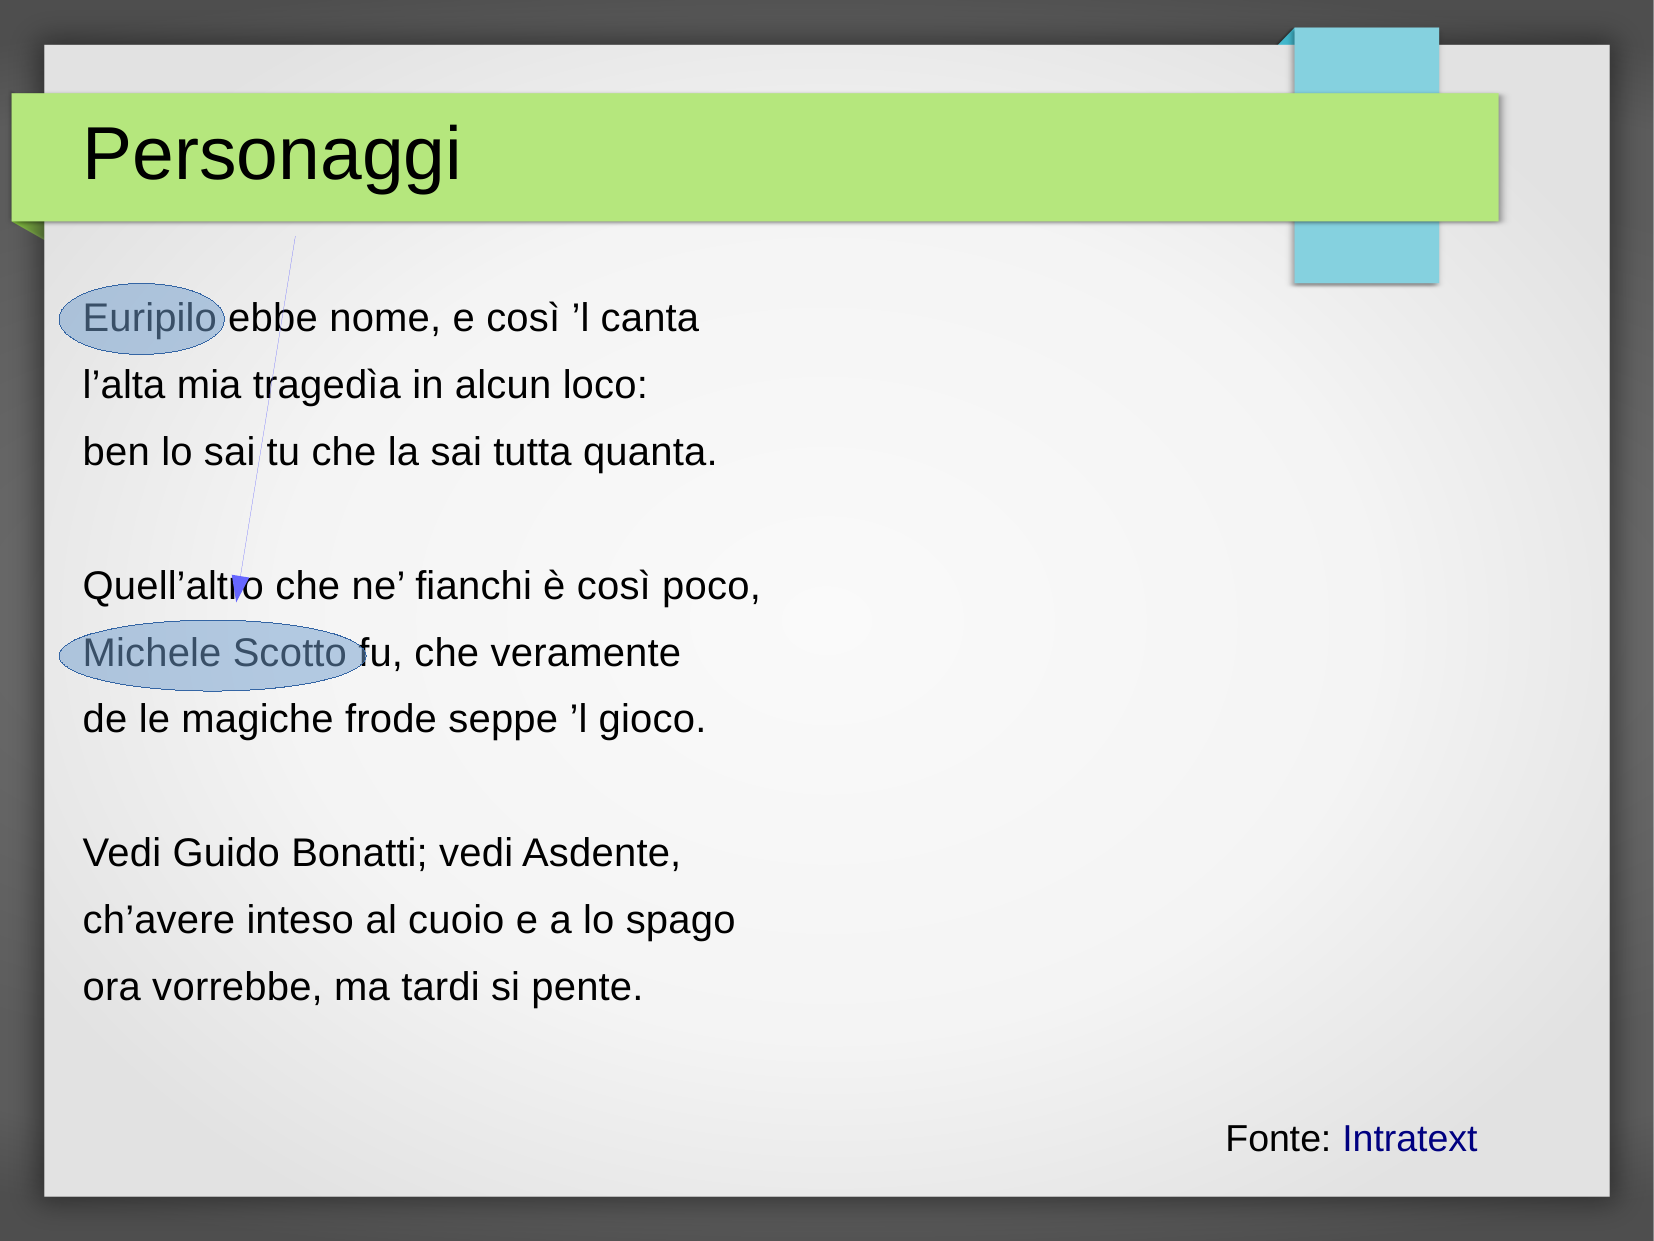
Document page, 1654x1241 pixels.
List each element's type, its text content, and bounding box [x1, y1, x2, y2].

text_box [59, 620, 367, 692]
picture [0, 0, 1654, 1241]
text_box [59, 283, 225, 355]
title Personaggi [82, 94, 1264, 213]
text_box Fonte: Intratext [1210, 1110, 1493, 1168]
list Euripilo ebbe nome, e così ’l canta l’alta mia tragedìa in alcun loco: ben lo sai tu che la sai tutta quanta. Quell’altro che ne’ fianchi è così poco, Michele Scotto fu, che veramente de le magiche frode seppe ’l gioco. Vedi Guido Bonatti; vedi Asdente, ch’avere inteso al cuoio e a lo spago ora vorrebbe, ma tardi si pente. [82, 295, 1571, 1015]
